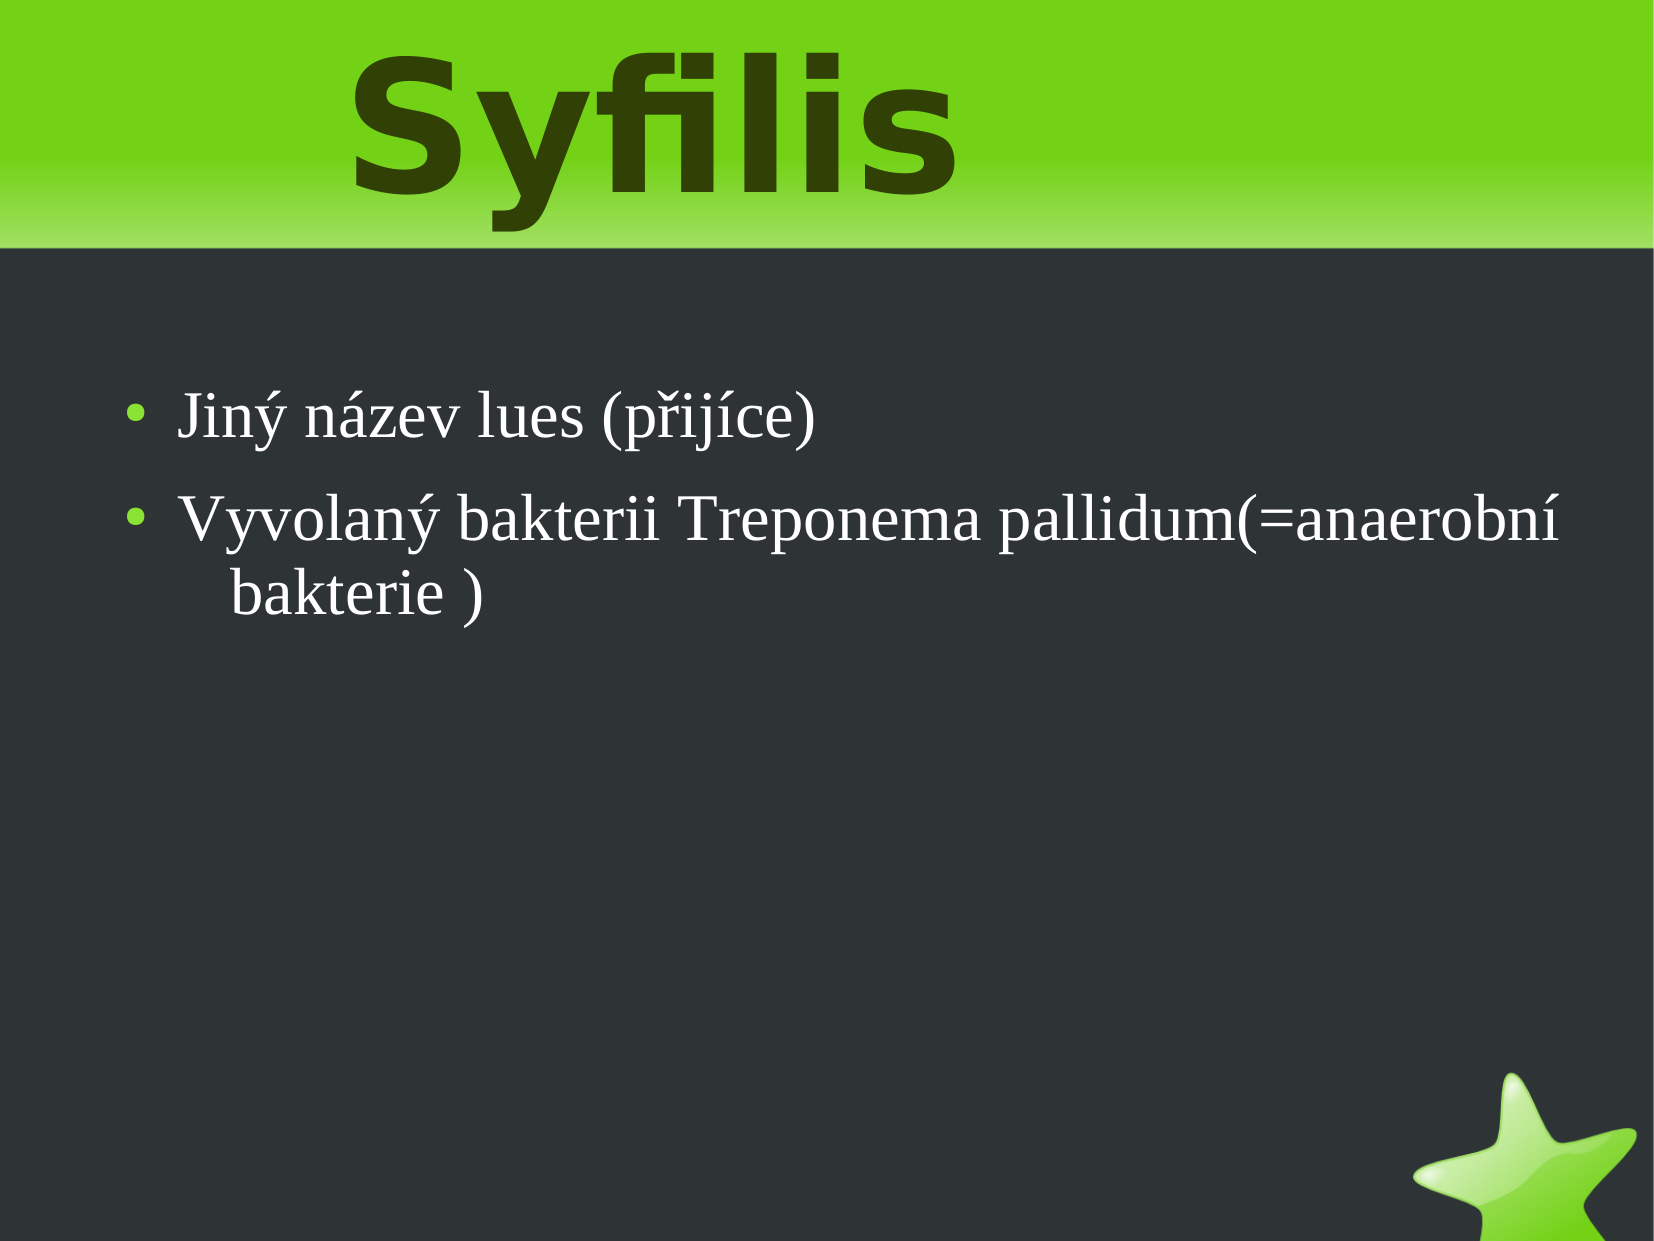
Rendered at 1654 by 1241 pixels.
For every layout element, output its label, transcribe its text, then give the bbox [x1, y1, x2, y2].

title Syfilis [342, 22, 1654, 237]
picture [0, 0, 1654, 1241]
list Jiný název lues (přijíce) Vyvolaný bakterii Treponema pallidum(=anaerobní bakterie ) [88, 274, 1577, 1093]
